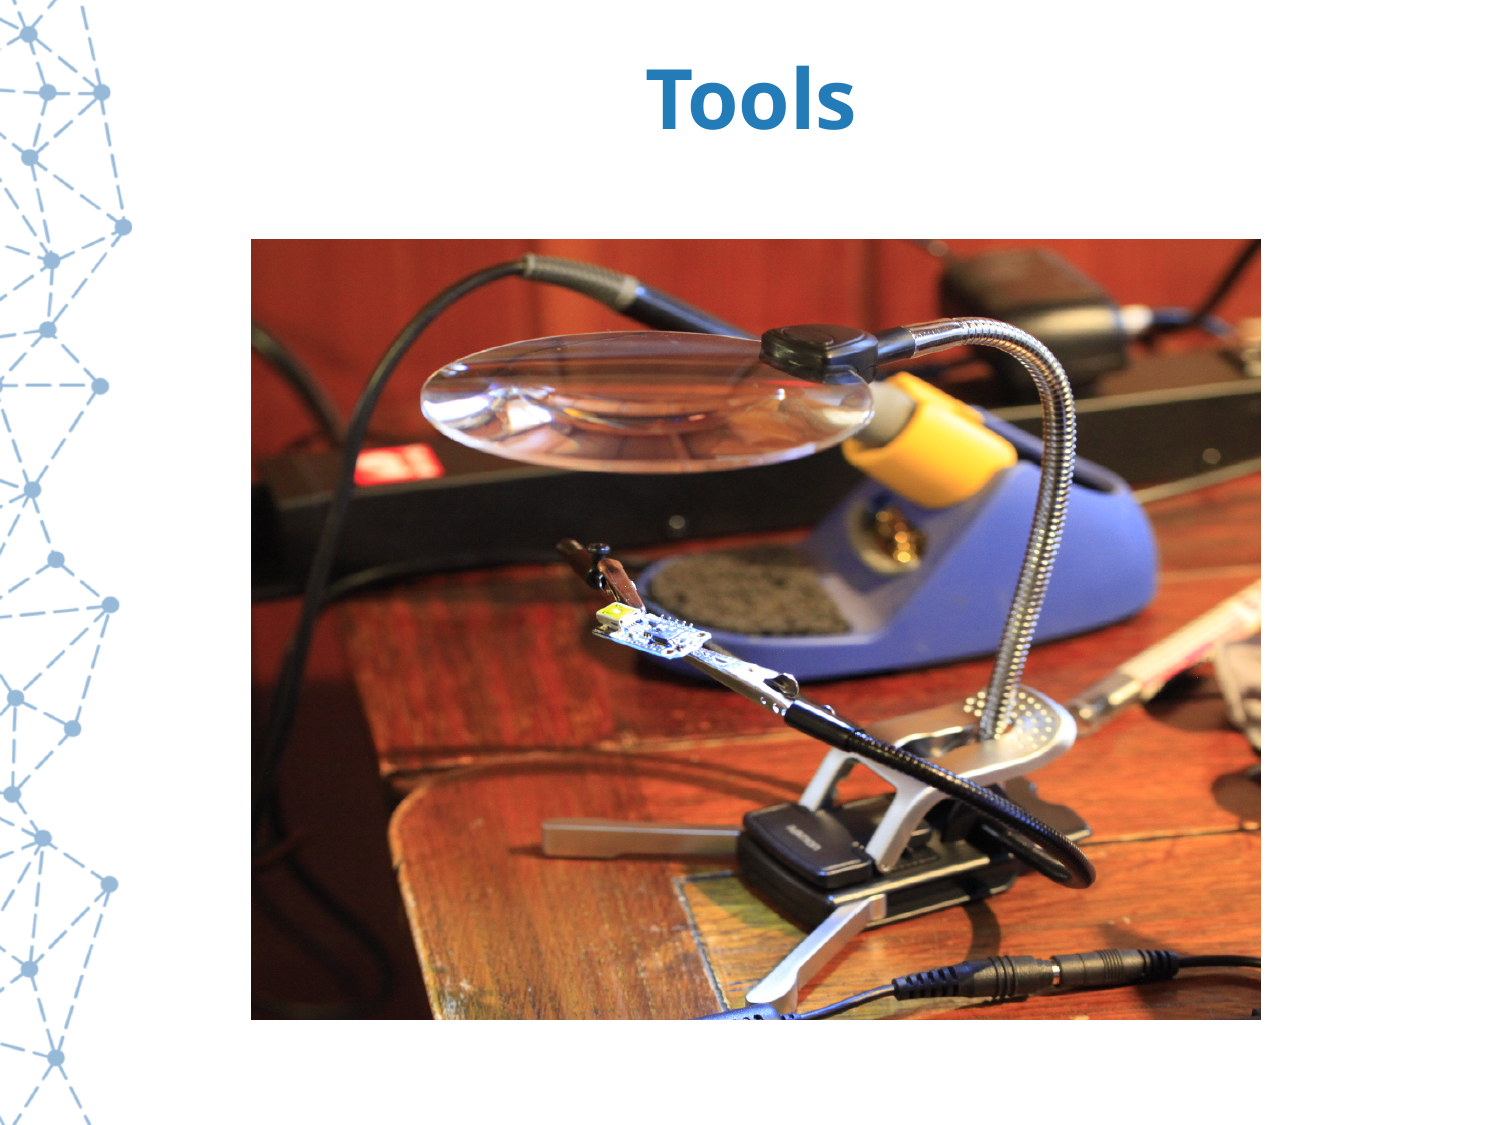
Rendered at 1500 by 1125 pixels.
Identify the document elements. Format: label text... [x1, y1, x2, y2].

picture [0, 0, 133, 1125]
picture [251, 239, 1261, 1020]
title Tools [630, 39, 917, 157]
